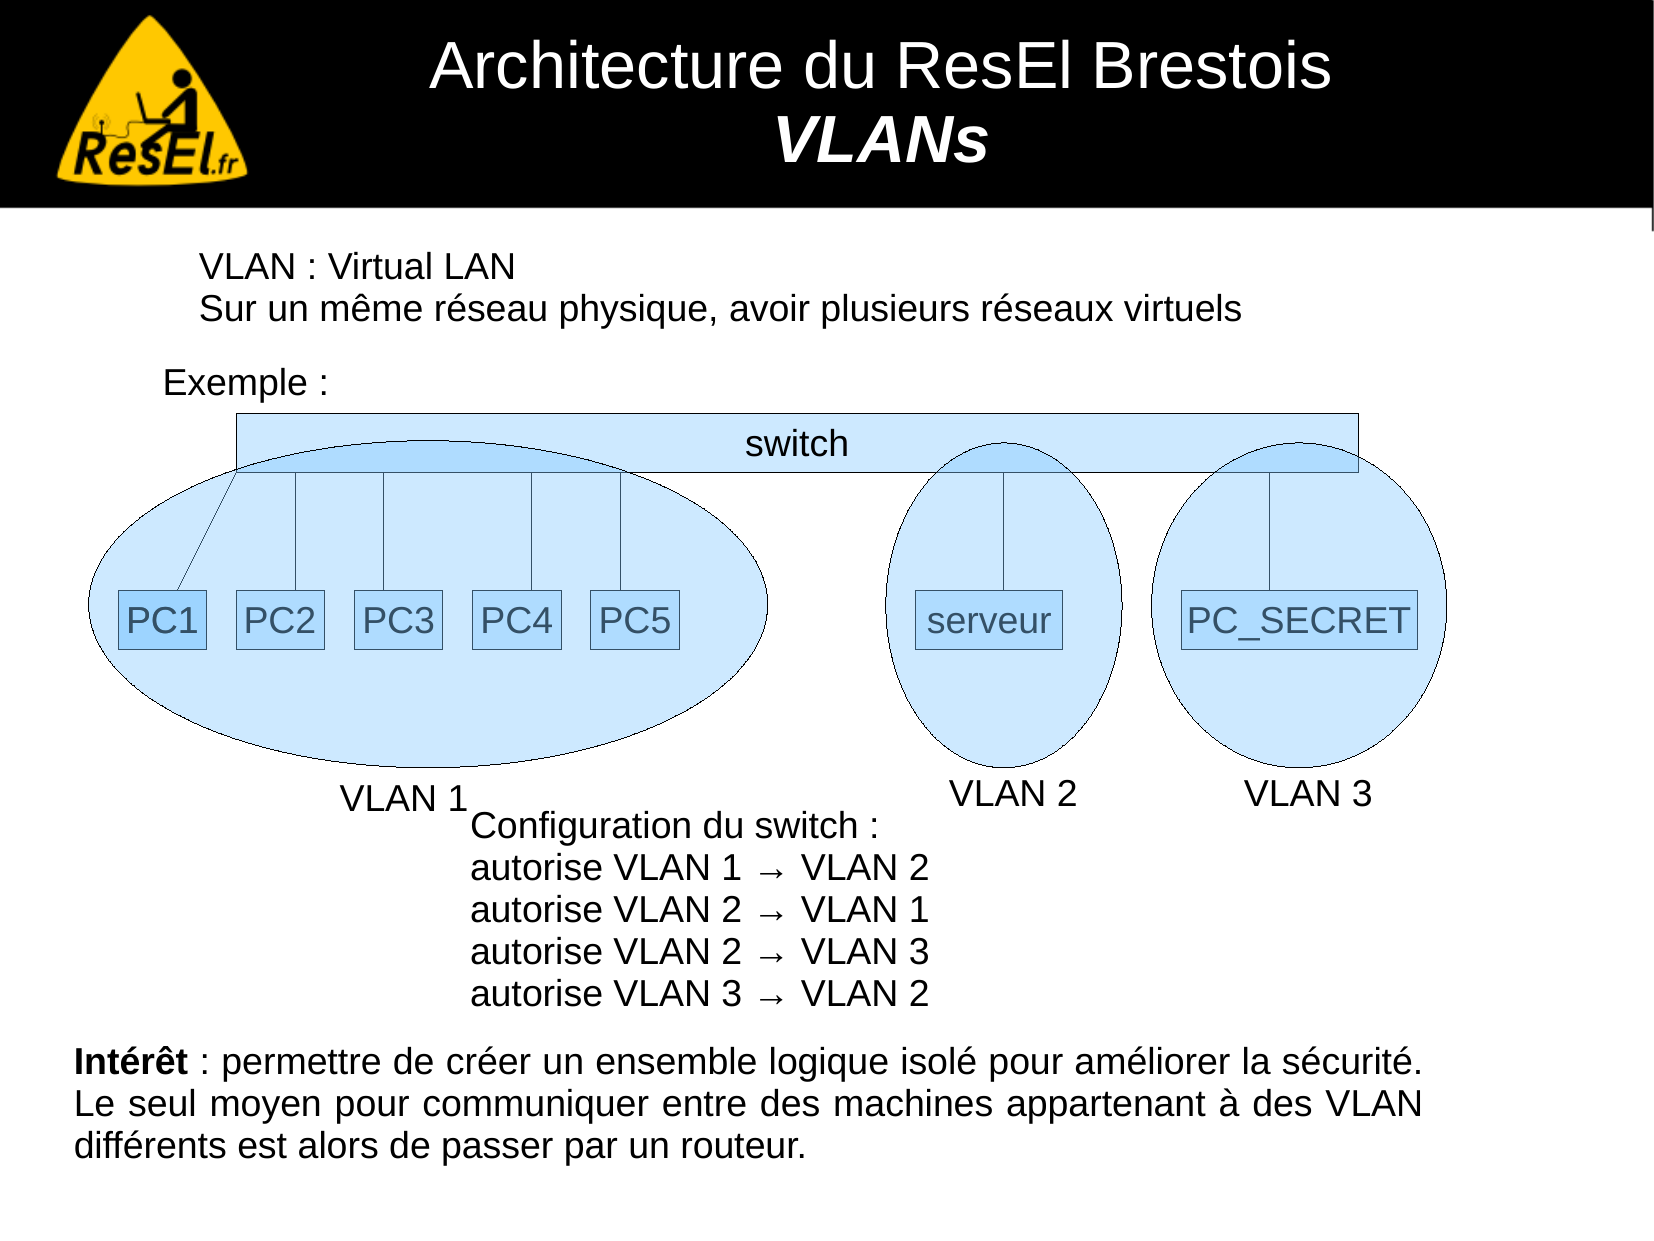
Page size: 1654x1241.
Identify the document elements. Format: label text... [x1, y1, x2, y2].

text_box VLAN : Virtual LAN Sur un même réseau physique, avoir plusieurs réseaux virtuels [184, 238, 1258, 338]
picture [0, 0, 1654, 1241]
text_box Configuration du switch : autorise VLAN 1 → VLAN 2 autorise VLAN 2 → VLAN 1 autorise VLAN 2 → VLAN 3 autorise VLAN 3 → VLAN 2 [455, 797, 945, 1023]
text_box Exemple : [147, 354, 384, 412]
text_box [88, 440, 768, 768]
text_box Architecture du ResEl Brestois VLANs [413, 27, 1350, 178]
text_box Intérêt : permettre de créer un ensemble logique isolé pour améliorer la sécurité. Le seul moyen pour communiquer entre des machines appartenant à des VLAN différents est alors de passer par un routeur. [59, 1033, 1480, 1182]
text_box VLAN 2 [933, 765, 1093, 823]
text_box switch [236, 413, 1359, 473]
text_box VLAN 1 [324, 769, 484, 827]
text_box [1151, 442, 1447, 765]
text_box VLAN 3 [1229, 765, 1388, 825]
text_box [885, 442, 1123, 765]
